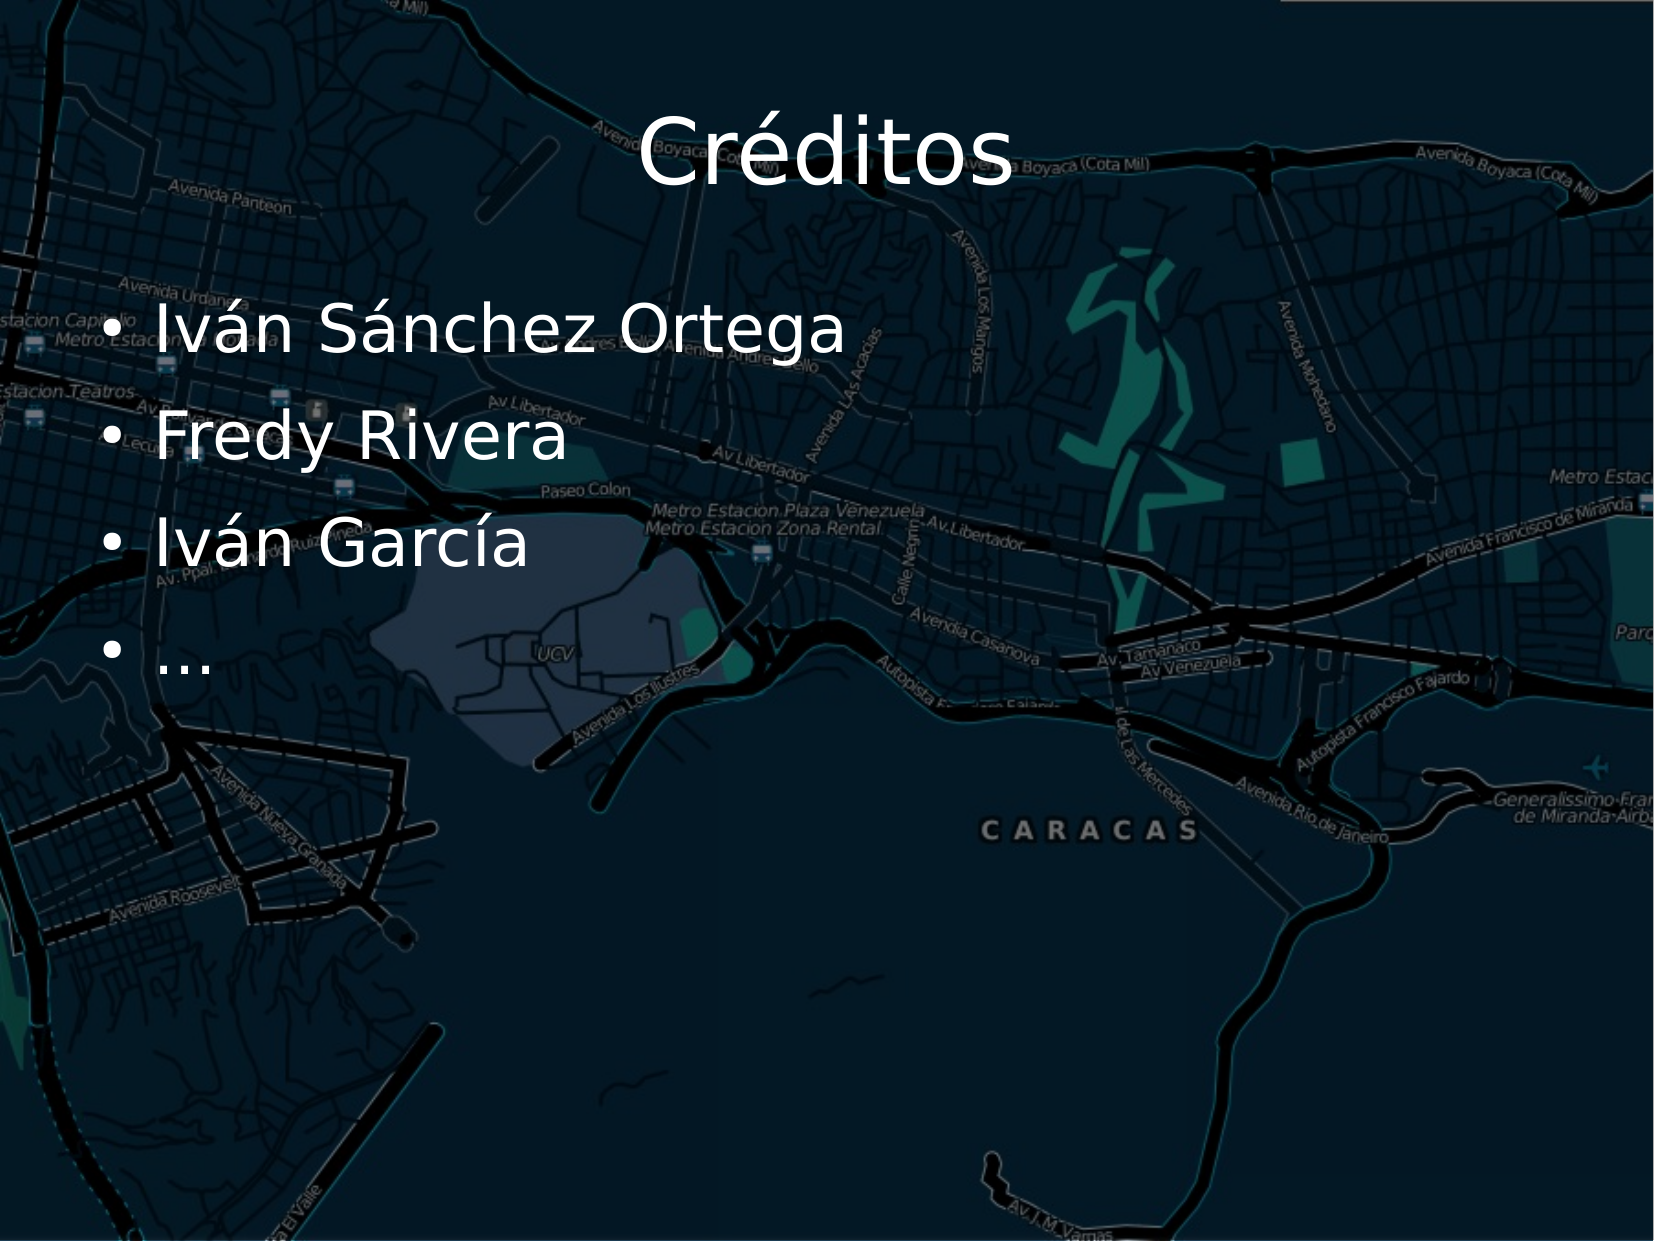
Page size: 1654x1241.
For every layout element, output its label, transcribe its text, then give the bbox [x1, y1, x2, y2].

title Créditos [82, 56, 1571, 250]
picture [0, 0, 1653, 1241]
list Iván Sánchez Ortega Fredy Rivera Iván García ... [82, 290, 1571, 1109]
